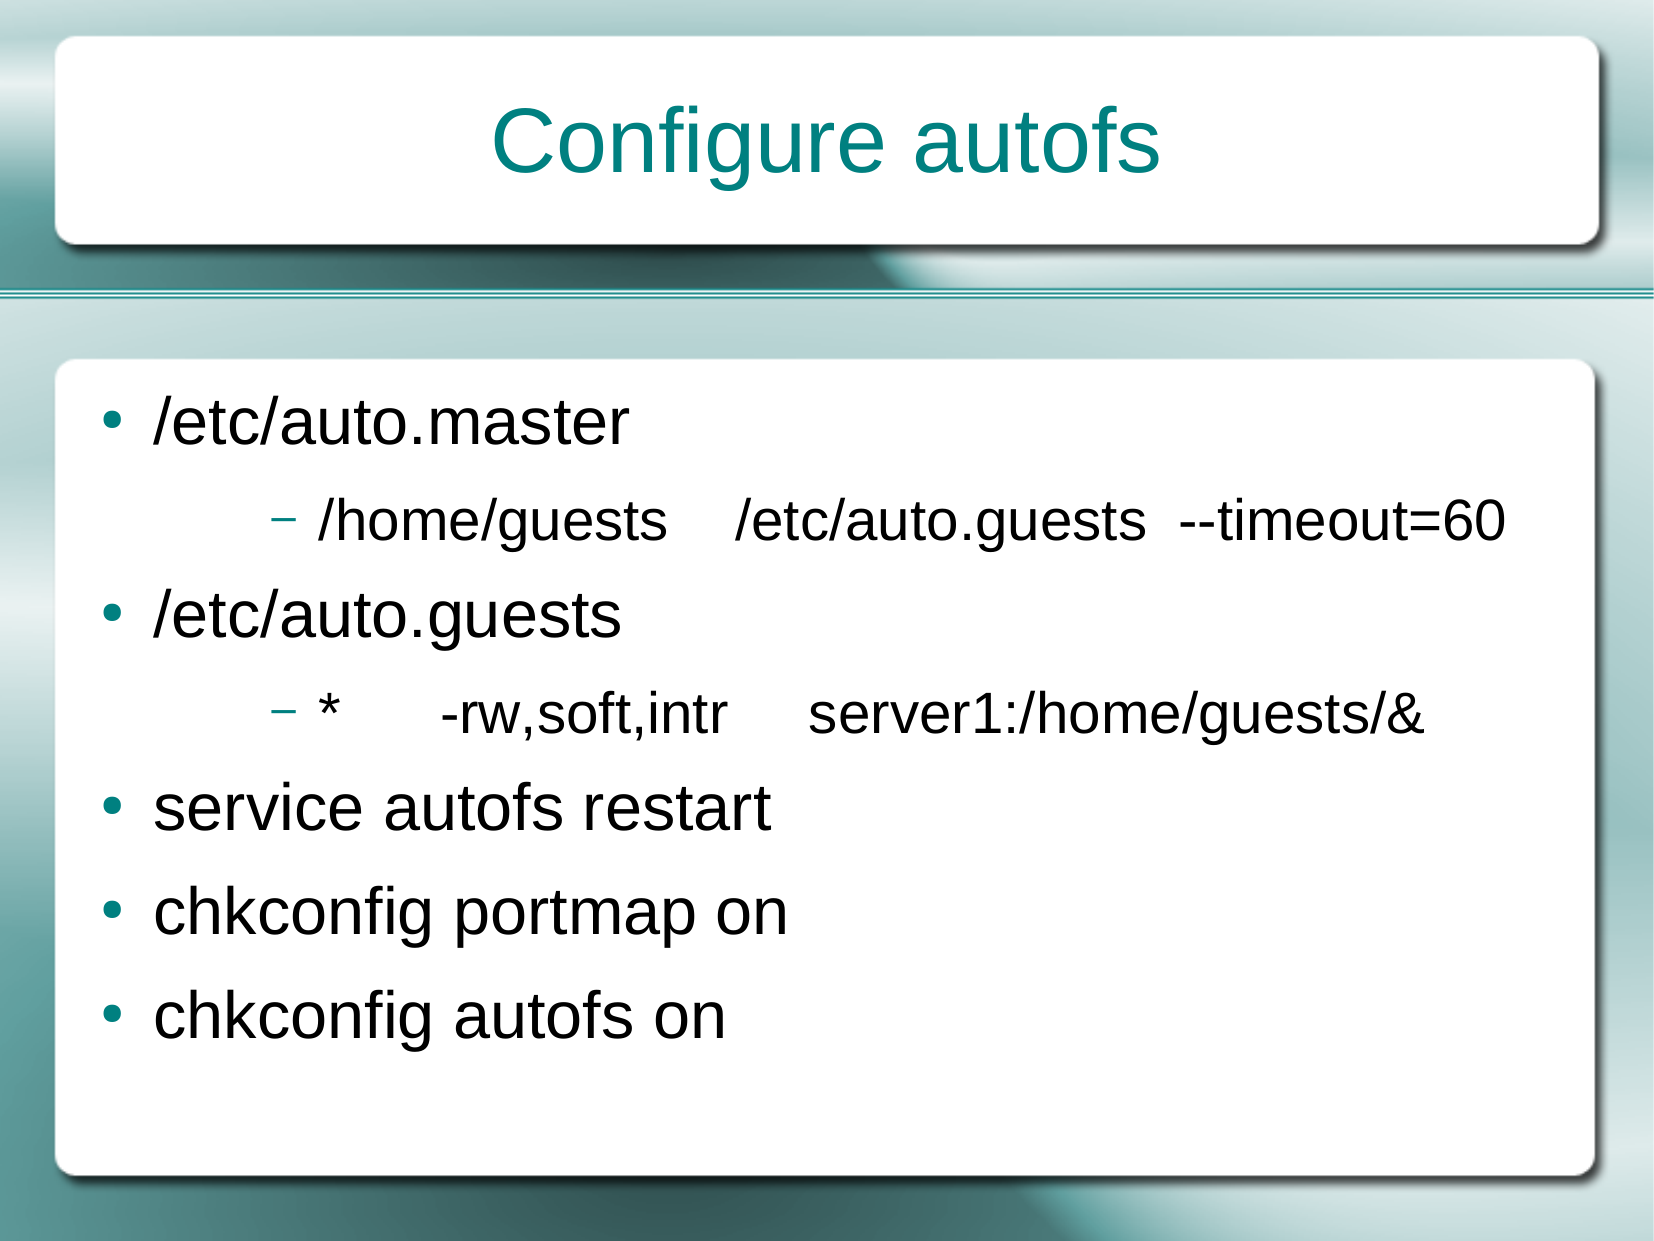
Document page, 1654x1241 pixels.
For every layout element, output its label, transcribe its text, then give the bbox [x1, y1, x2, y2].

list /etc/auto.master /home/guests /etc/auto.guests --timeout=60 /etc/auto.guests * -rw,soft,intr server1:/home/guests/& service autofs restart chkconfig portmap on chkconfig autofs on [82, 383, 1571, 1053]
title Configure autofs [82, 45, 1571, 238]
picture [0, 0, 1654, 1241]
